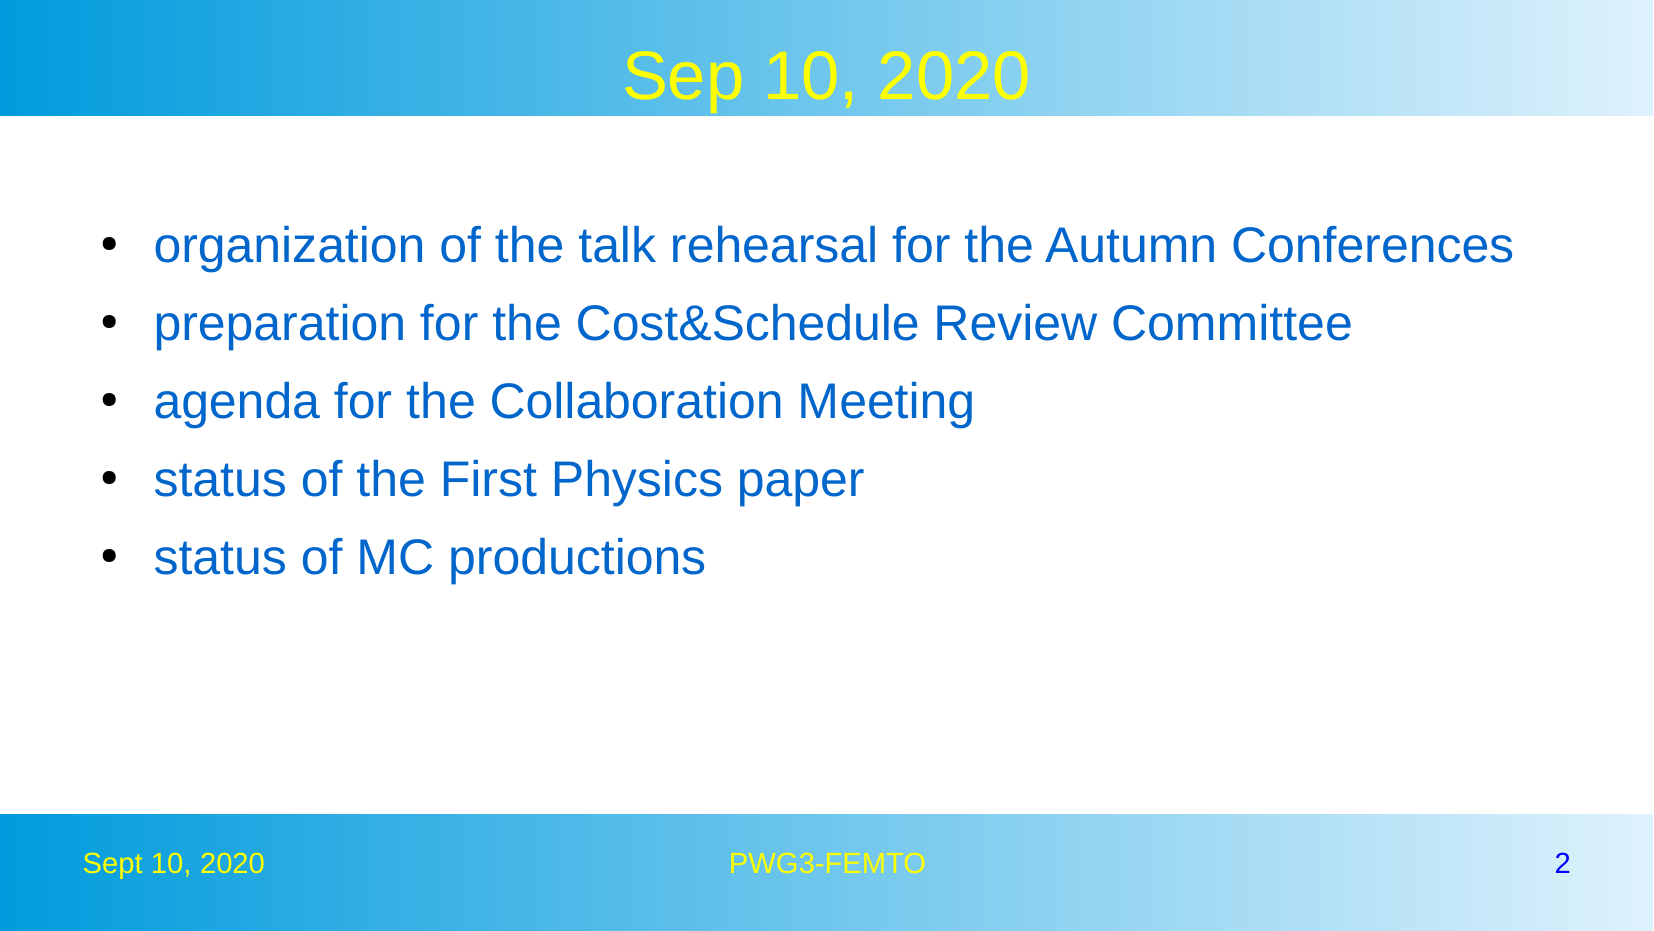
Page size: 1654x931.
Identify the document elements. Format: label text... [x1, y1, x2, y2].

title Sep 10, 2020 [82, 37, 1571, 116]
list organization of the talk rehearsal for the Autumn Conferences preparation for the Cost&Schedule Review Committee agenda for the Collaboration Meeting status of the First Physics paper status of MC productions [82, 217, 1571, 758]
